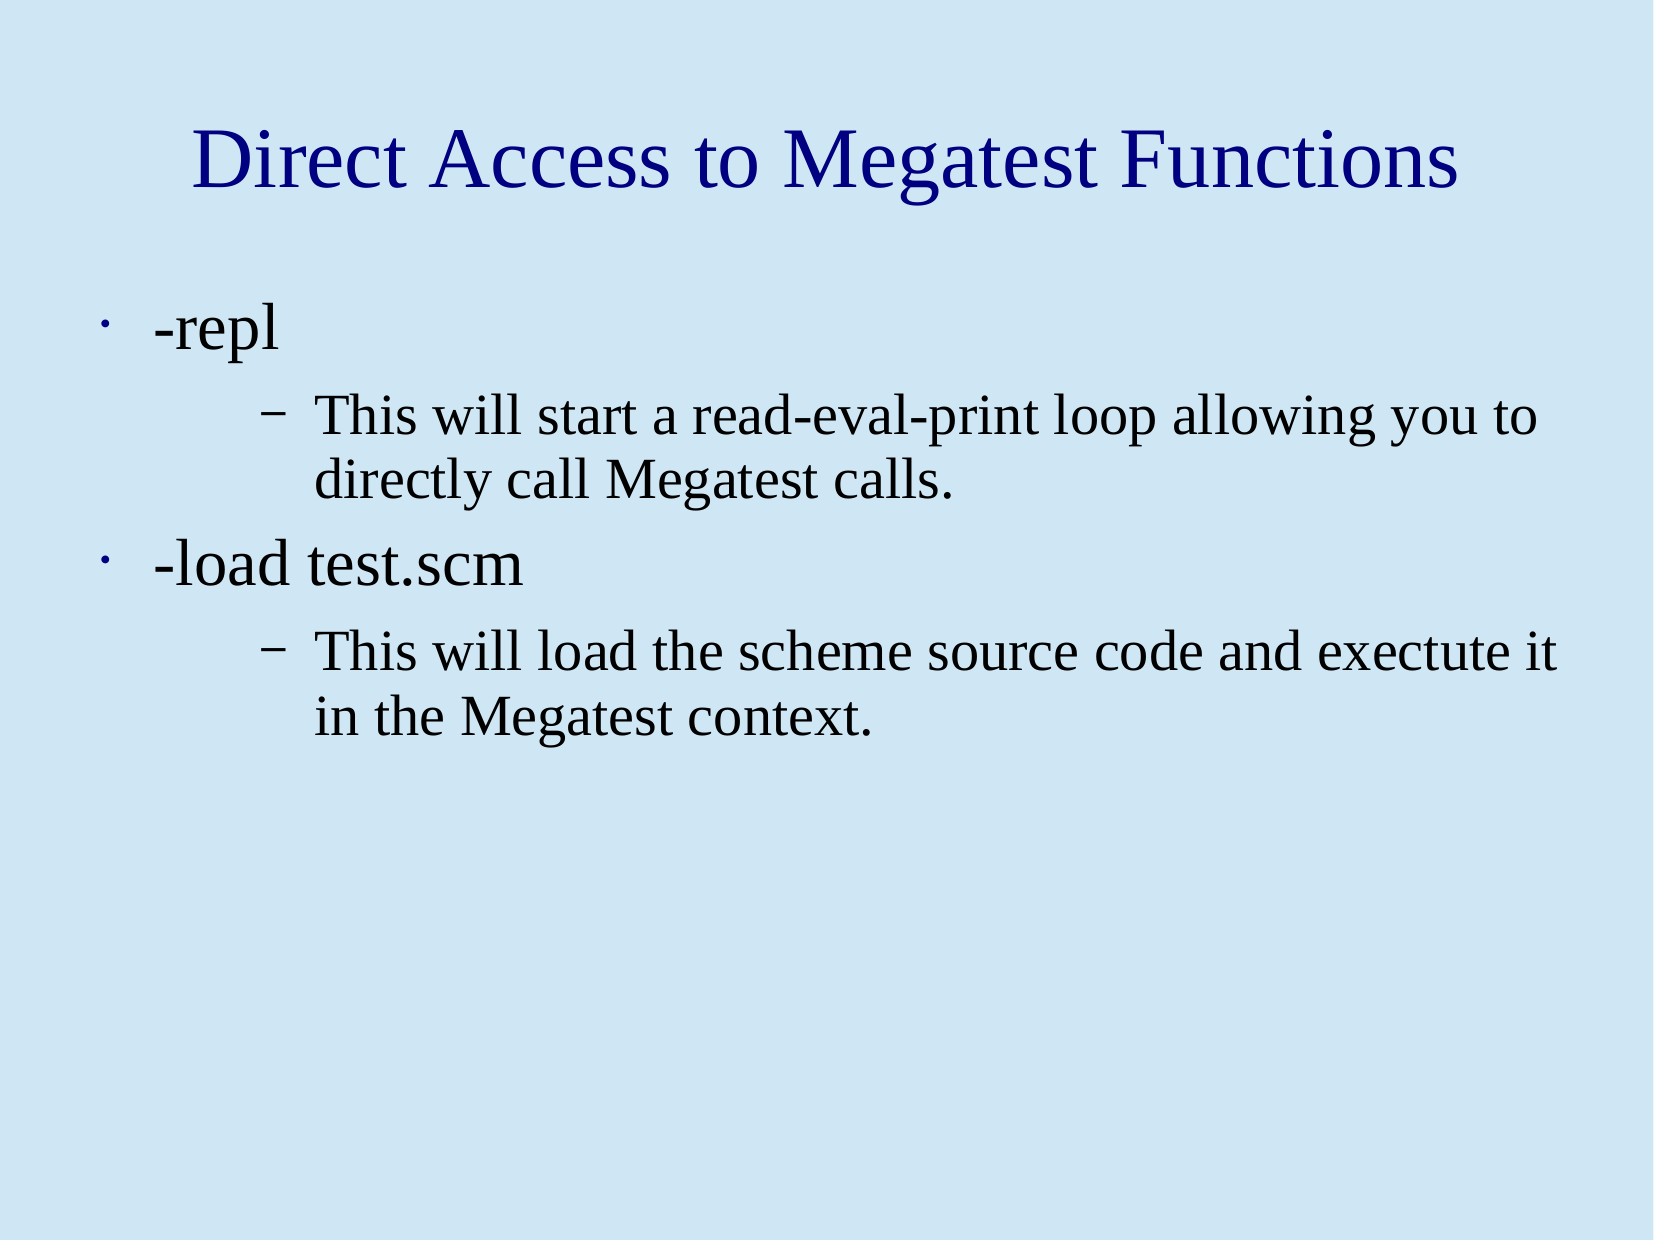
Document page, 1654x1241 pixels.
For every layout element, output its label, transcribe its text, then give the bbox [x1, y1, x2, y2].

title Direct Access to Megatest Functions [82, 55, 1571, 263]
list -repl This will start a read-eval-print loop allowing you to directly call Megatest calls. -load test.scm This will load the scheme source code and exectute it in the Megatest context. [82, 290, 1571, 1010]
